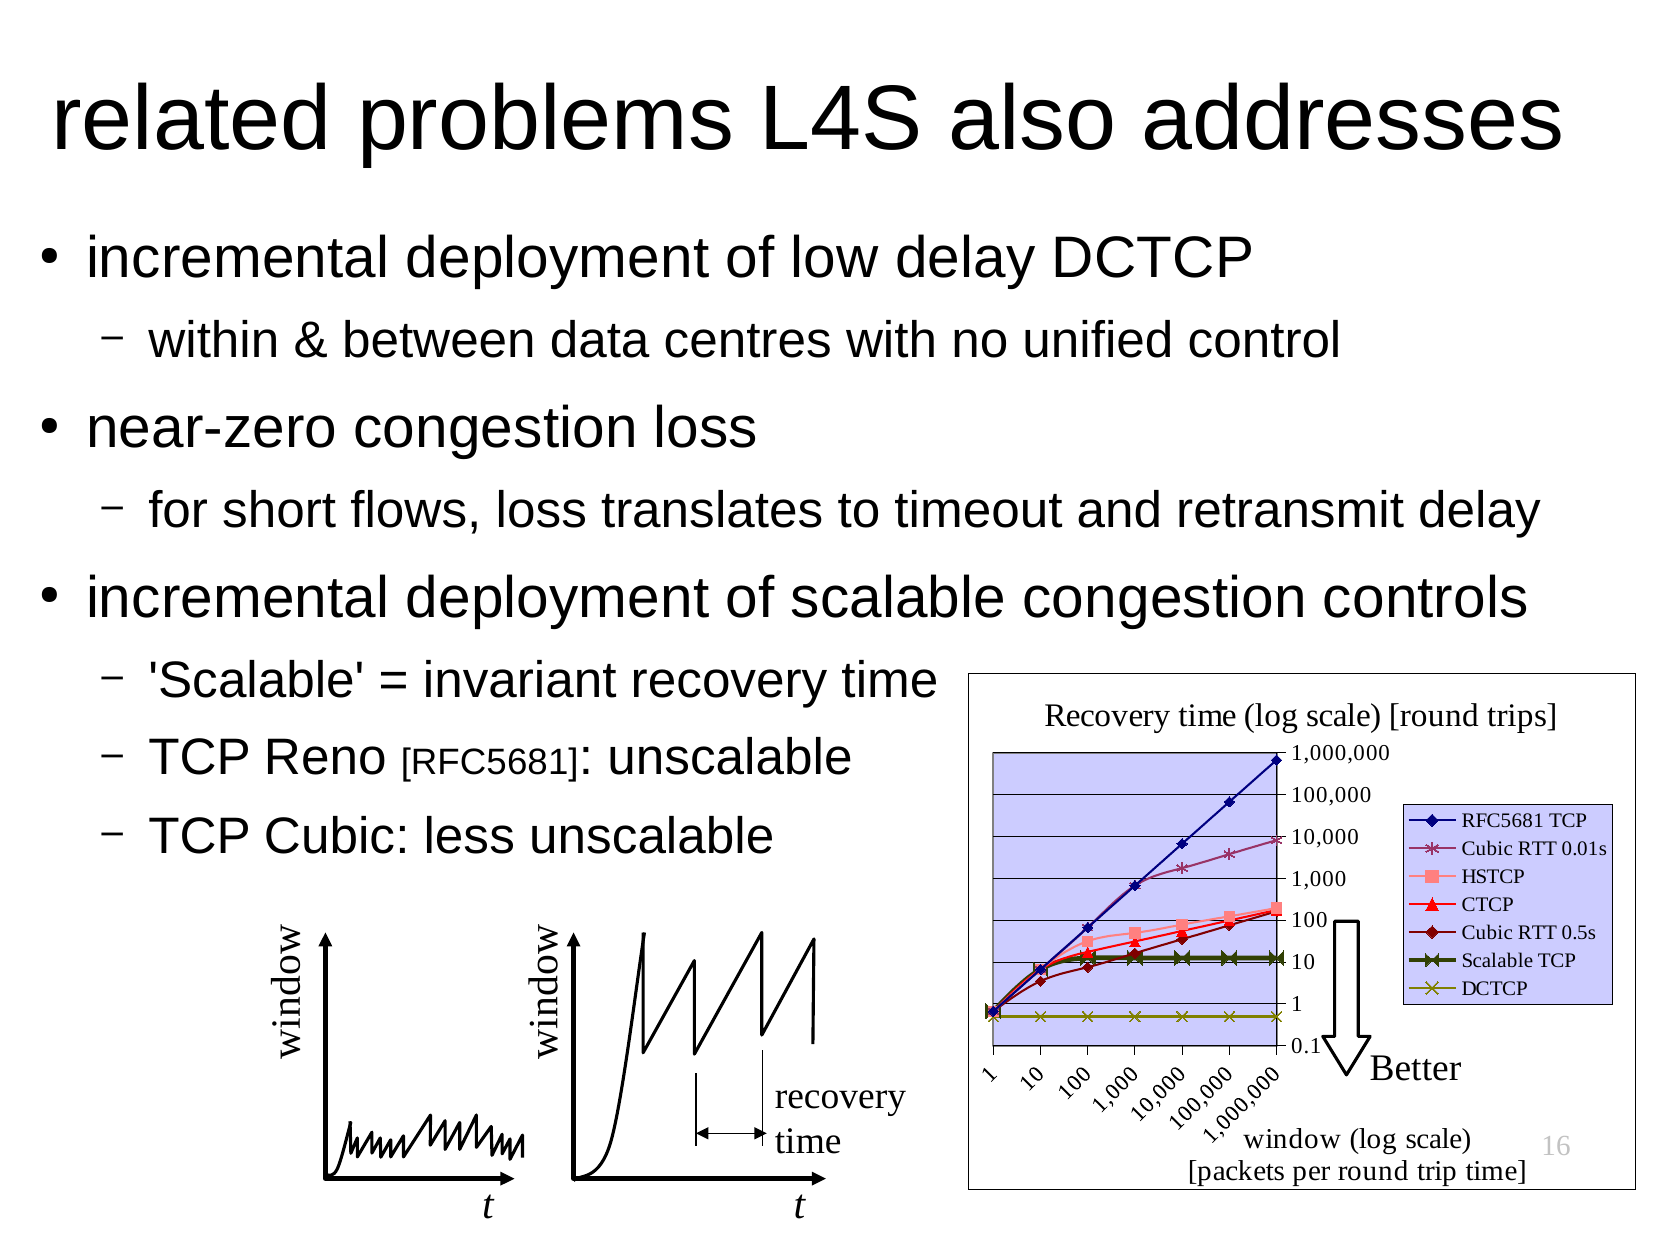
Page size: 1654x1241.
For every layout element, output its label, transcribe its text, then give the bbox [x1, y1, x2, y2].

list incremental deployment of low delay DCTCP within & between data centres with no unified control near-zero congestion loss for short flows, loss translates to timeout and retransmit delay incremental deployment of scalable congestion controls 'Scalable' = invariant recovery time TCP Reno [RFC5681]: unscalable TCP Cubic: less unscalable [23, 224, 1595, 910]
text_box recovery time [724, 1062, 922, 1169]
title related problems L4S also addresses [23, 13, 1595, 222]
text_box [1322, 921, 1371, 1075]
chart [968, 673, 1636, 1196]
text_box window [250, 909, 317, 1075]
text_box window [508, 909, 574, 1075]
text_box t [467, 1168, 509, 1176]
text_box Better [1354, 1039, 1477, 1096]
text_box t [778, 1169, 820, 1235]
text_box t [467, 1181, 509, 1235]
